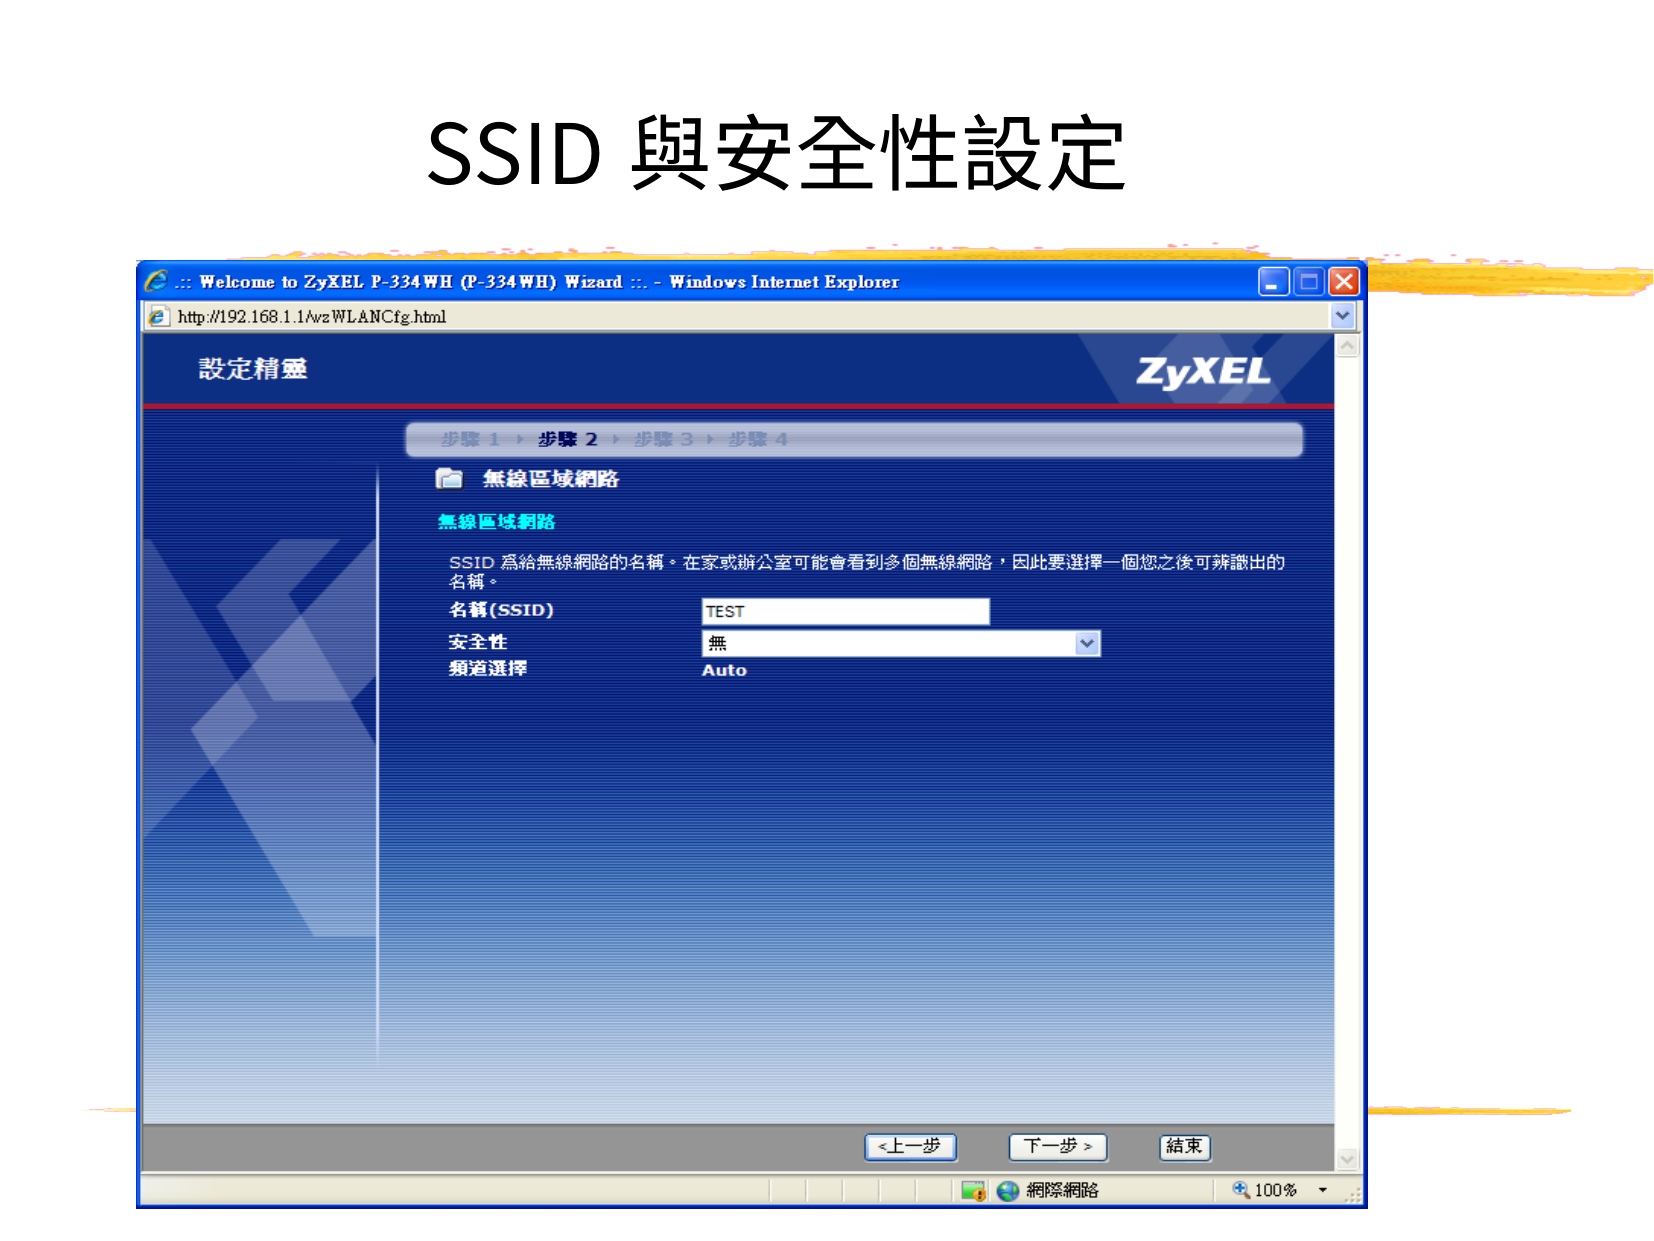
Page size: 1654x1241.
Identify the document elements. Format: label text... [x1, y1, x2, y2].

title SSID與安全性設定 [73, 41, 1479, 249]
picture [82, 237, 1654, 1209]
